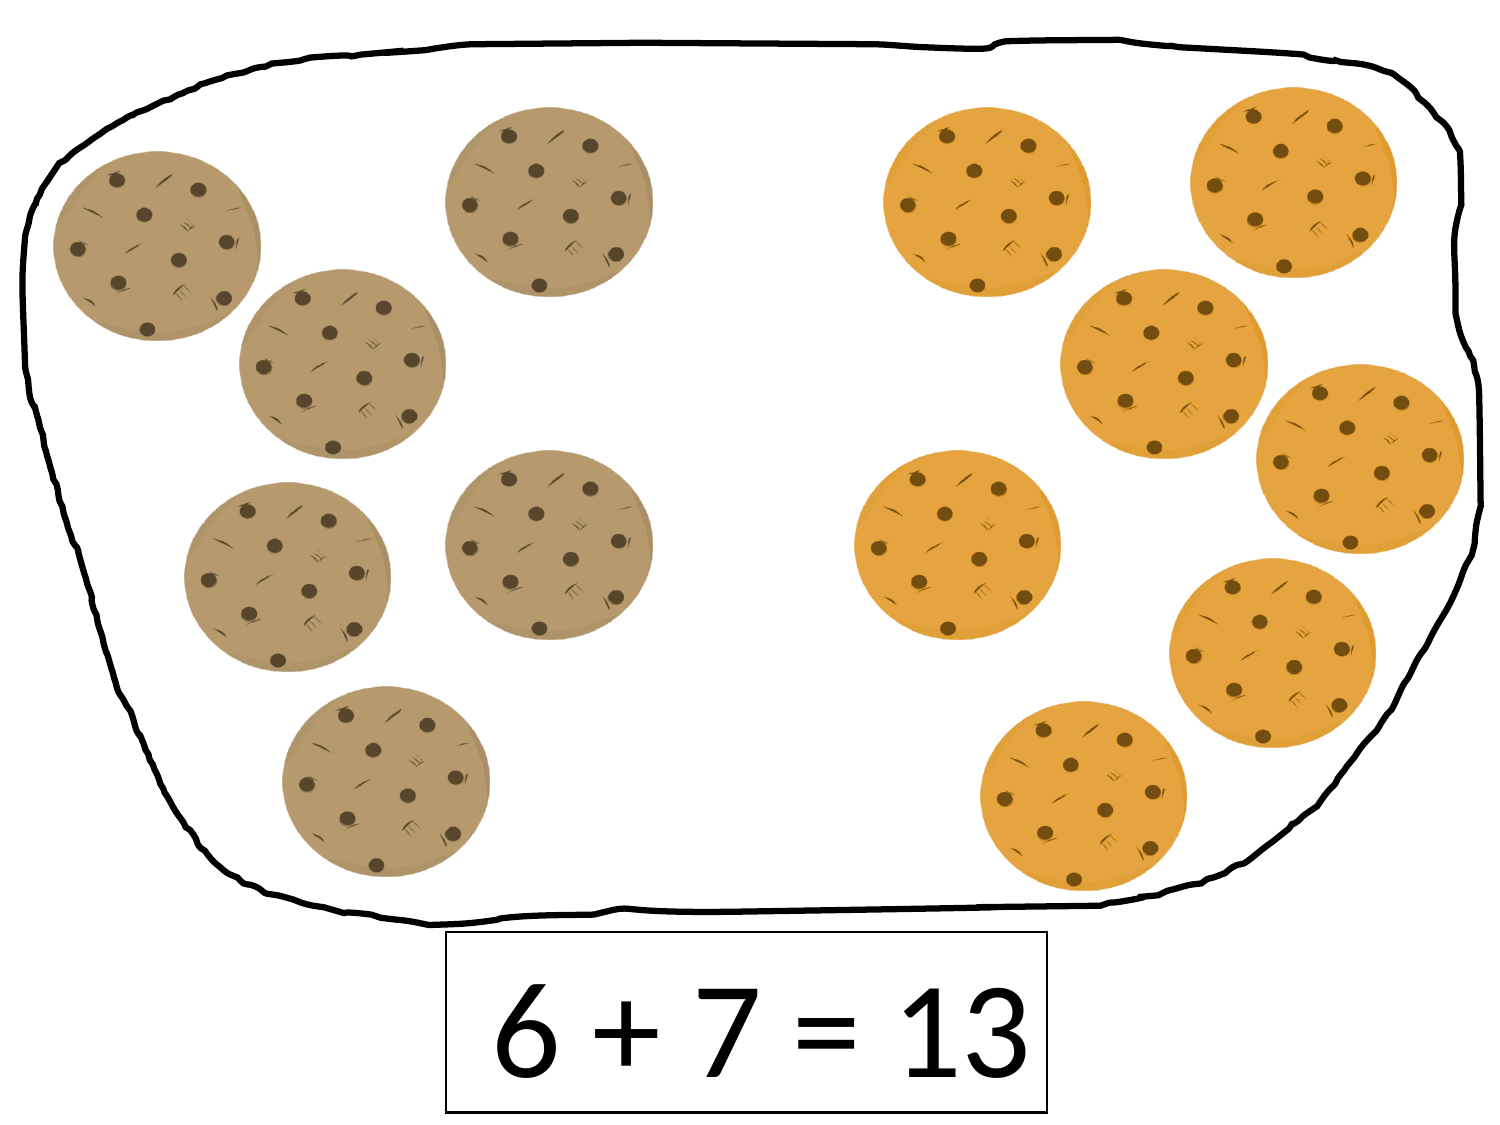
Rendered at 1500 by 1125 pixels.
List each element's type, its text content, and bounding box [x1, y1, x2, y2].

picture [282, 686, 490, 877]
picture [854, 87, 1464, 640]
picture [184, 482, 391, 672]
picture [53, 107, 653, 640]
picture [53, 151, 68, 165]
picture [1366, 737, 1376, 748]
text_box 6 + 7 = 13 [446, 932, 1047, 1112]
picture [980, 558, 1376, 891]
